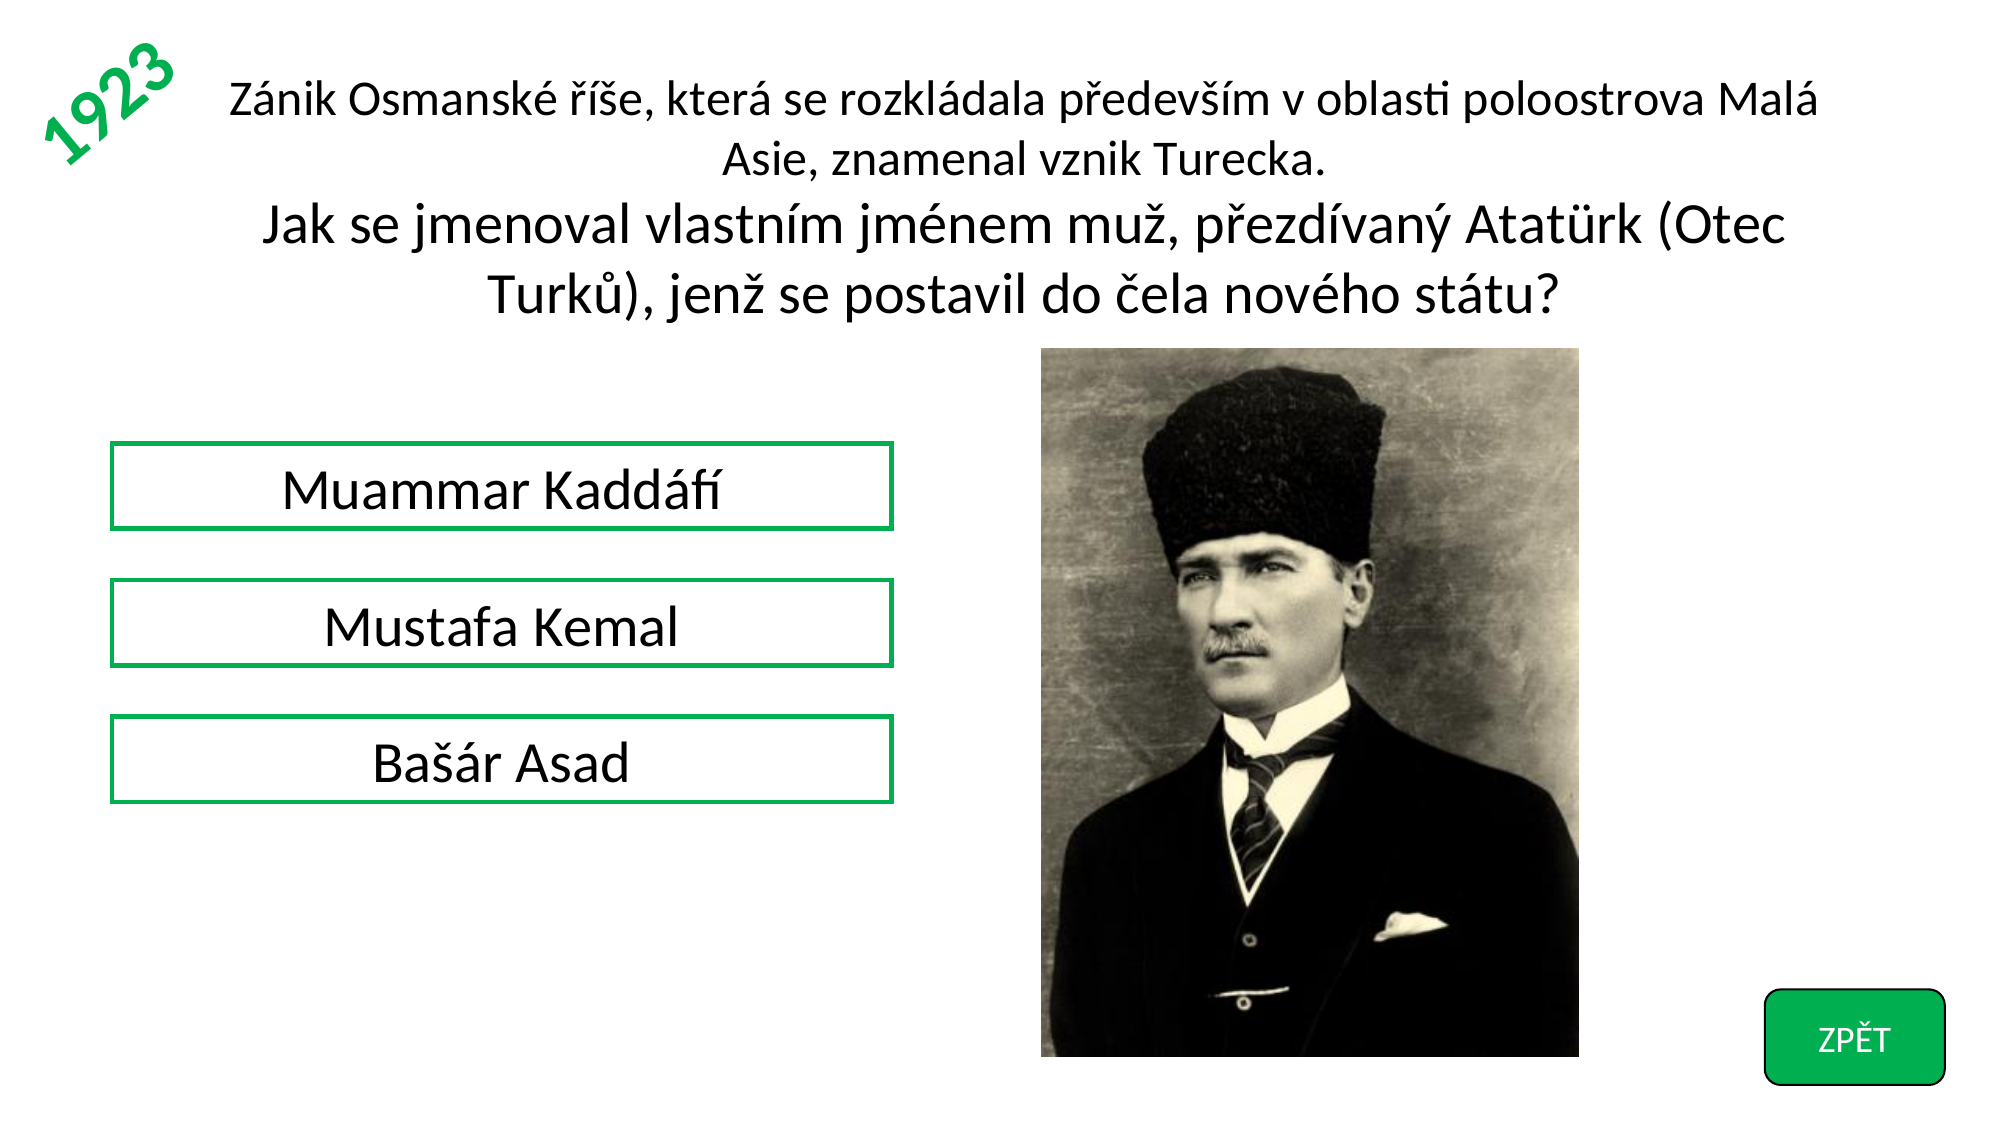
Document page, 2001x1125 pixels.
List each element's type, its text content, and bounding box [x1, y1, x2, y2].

text_box Mustafa Kemal [111, 579, 892, 666]
picture [1041, 348, 1579, 1057]
text_box Bašár Asad [111, 716, 892, 803]
text_box Muammar Kaddáfí [111, 443, 892, 529]
text_box Zánik Osmanské říše, která se rozkládala především v oblasti poloostrova Malá Asie, znamenal vznik Turecka. Jak se jmenoval vlastním jménem muž, přezdívaný Atatürk (Otec Turků), jenž se postavil do čela nového státu? [195, 57, 1855, 334]
text_box ZPĚT [1764, 989, 1945, 1085]
text_box 1923 [0, 1, 195, 199]
